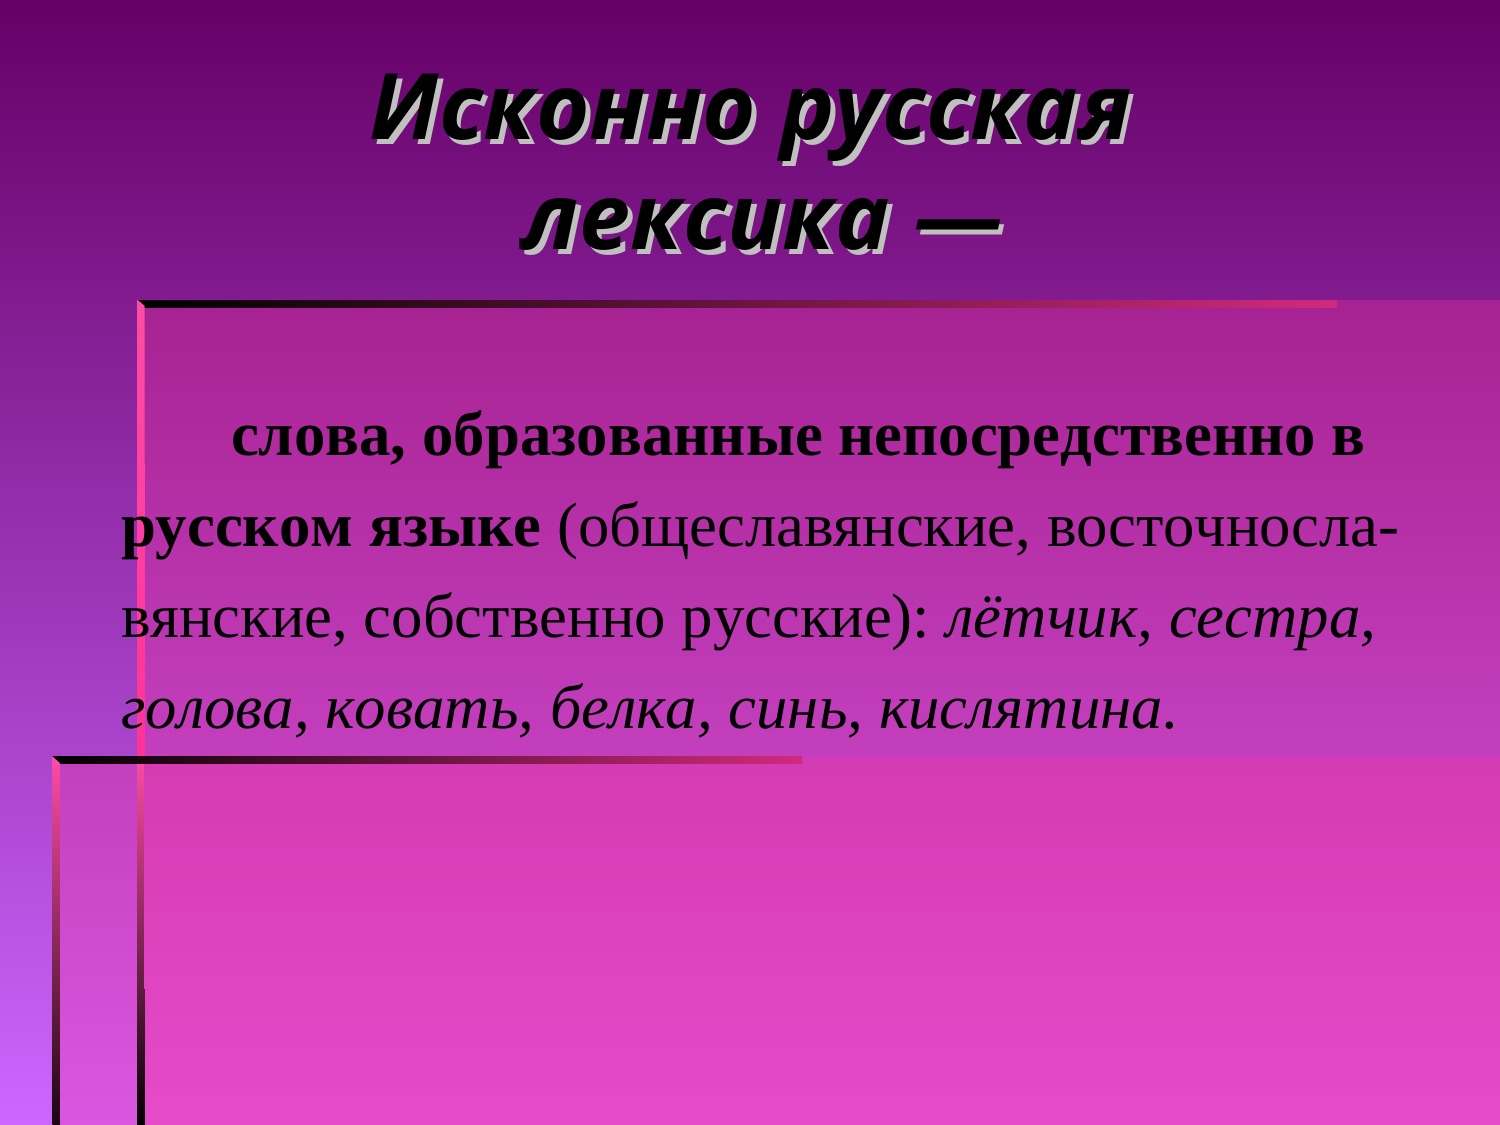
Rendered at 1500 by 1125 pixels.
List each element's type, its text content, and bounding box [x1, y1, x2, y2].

list слова, образованные непосредственно в русском языке (общеславянские, восточносла- вянские, собственно русские): лётчик, сестра, голова, ковать, белка, синь, кислятина. [53, 385, 1452, 811]
title Исконно русская лексика — [75, 40, 1451, 276]
